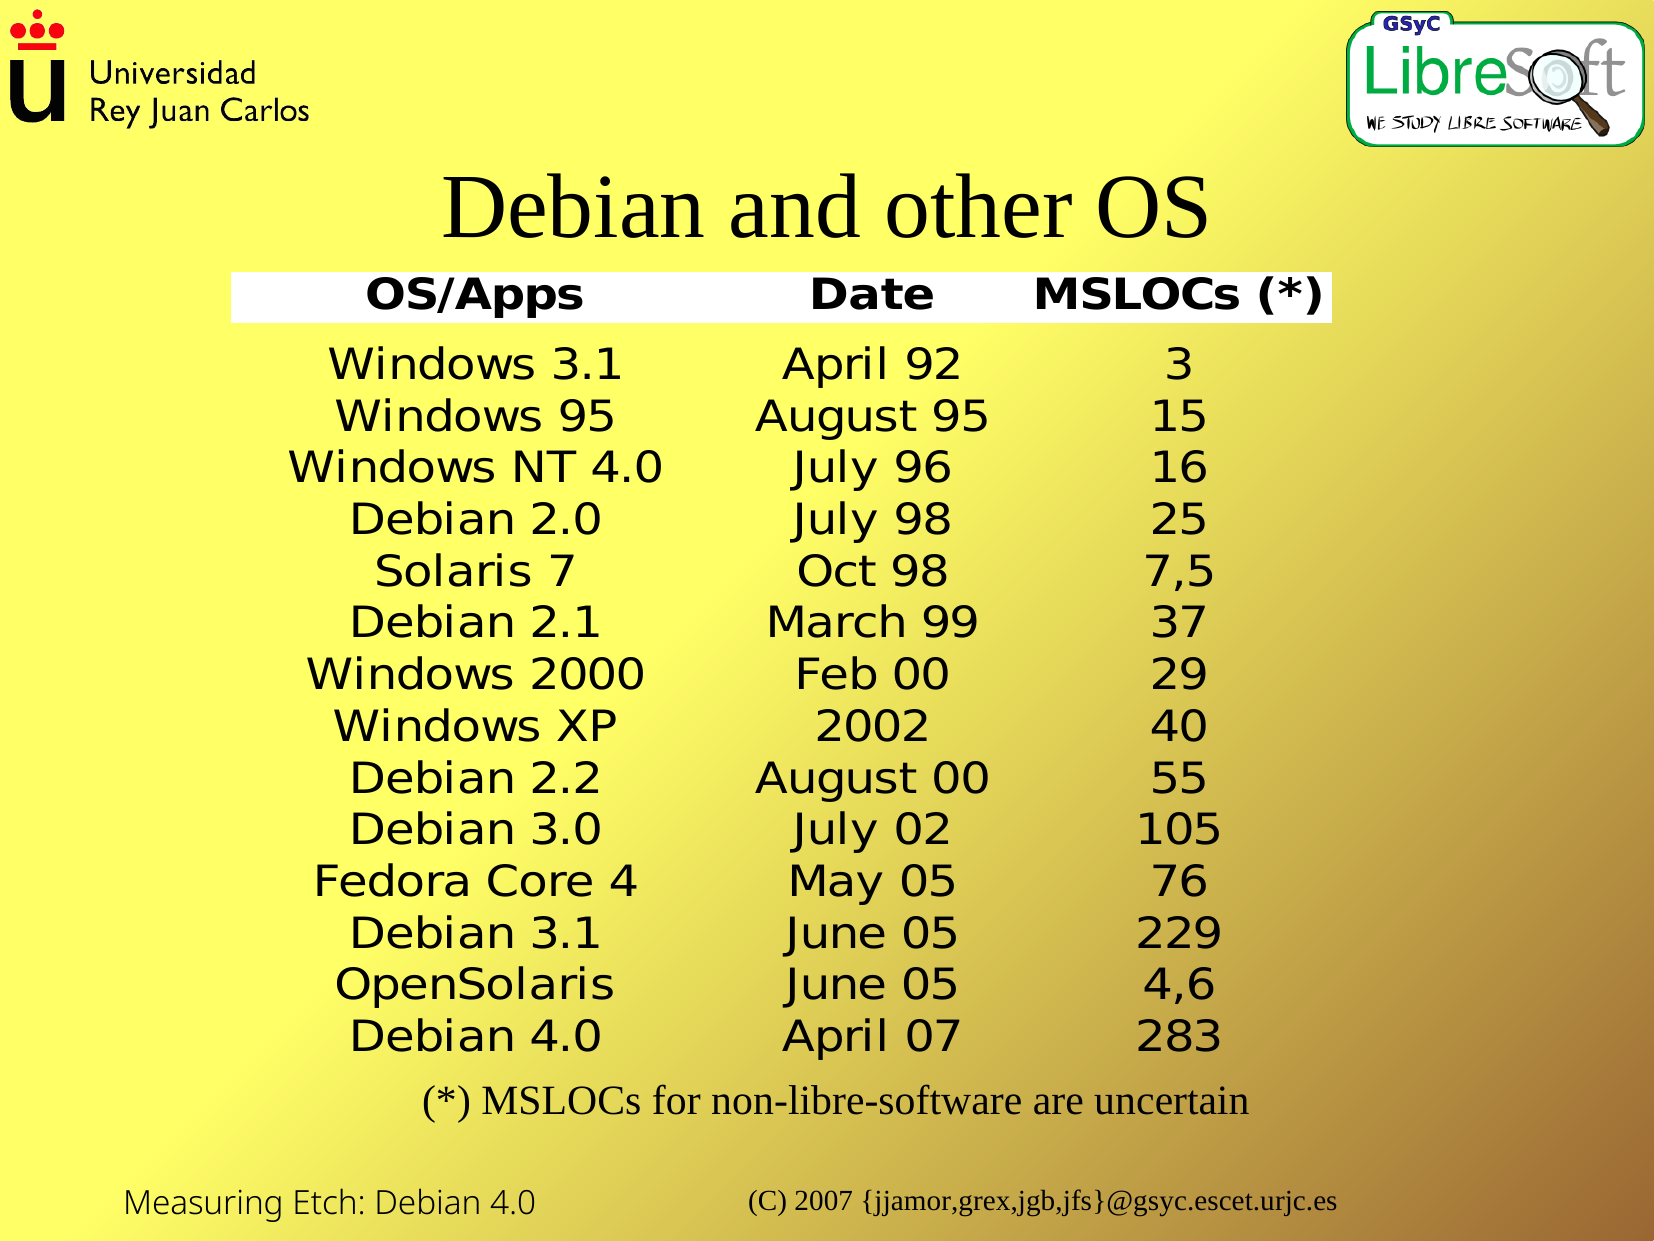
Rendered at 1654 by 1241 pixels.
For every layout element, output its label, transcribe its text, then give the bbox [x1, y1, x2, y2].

title Debian and other OS [121, 102, 1534, 310]
picture [1346, 11, 1645, 147]
chart [231, 271, 1337, 1070]
picture [10, 9, 309, 129]
list (*) MSLOCs for non-libre-software are uncertain [121, 332, 1534, 1152]
